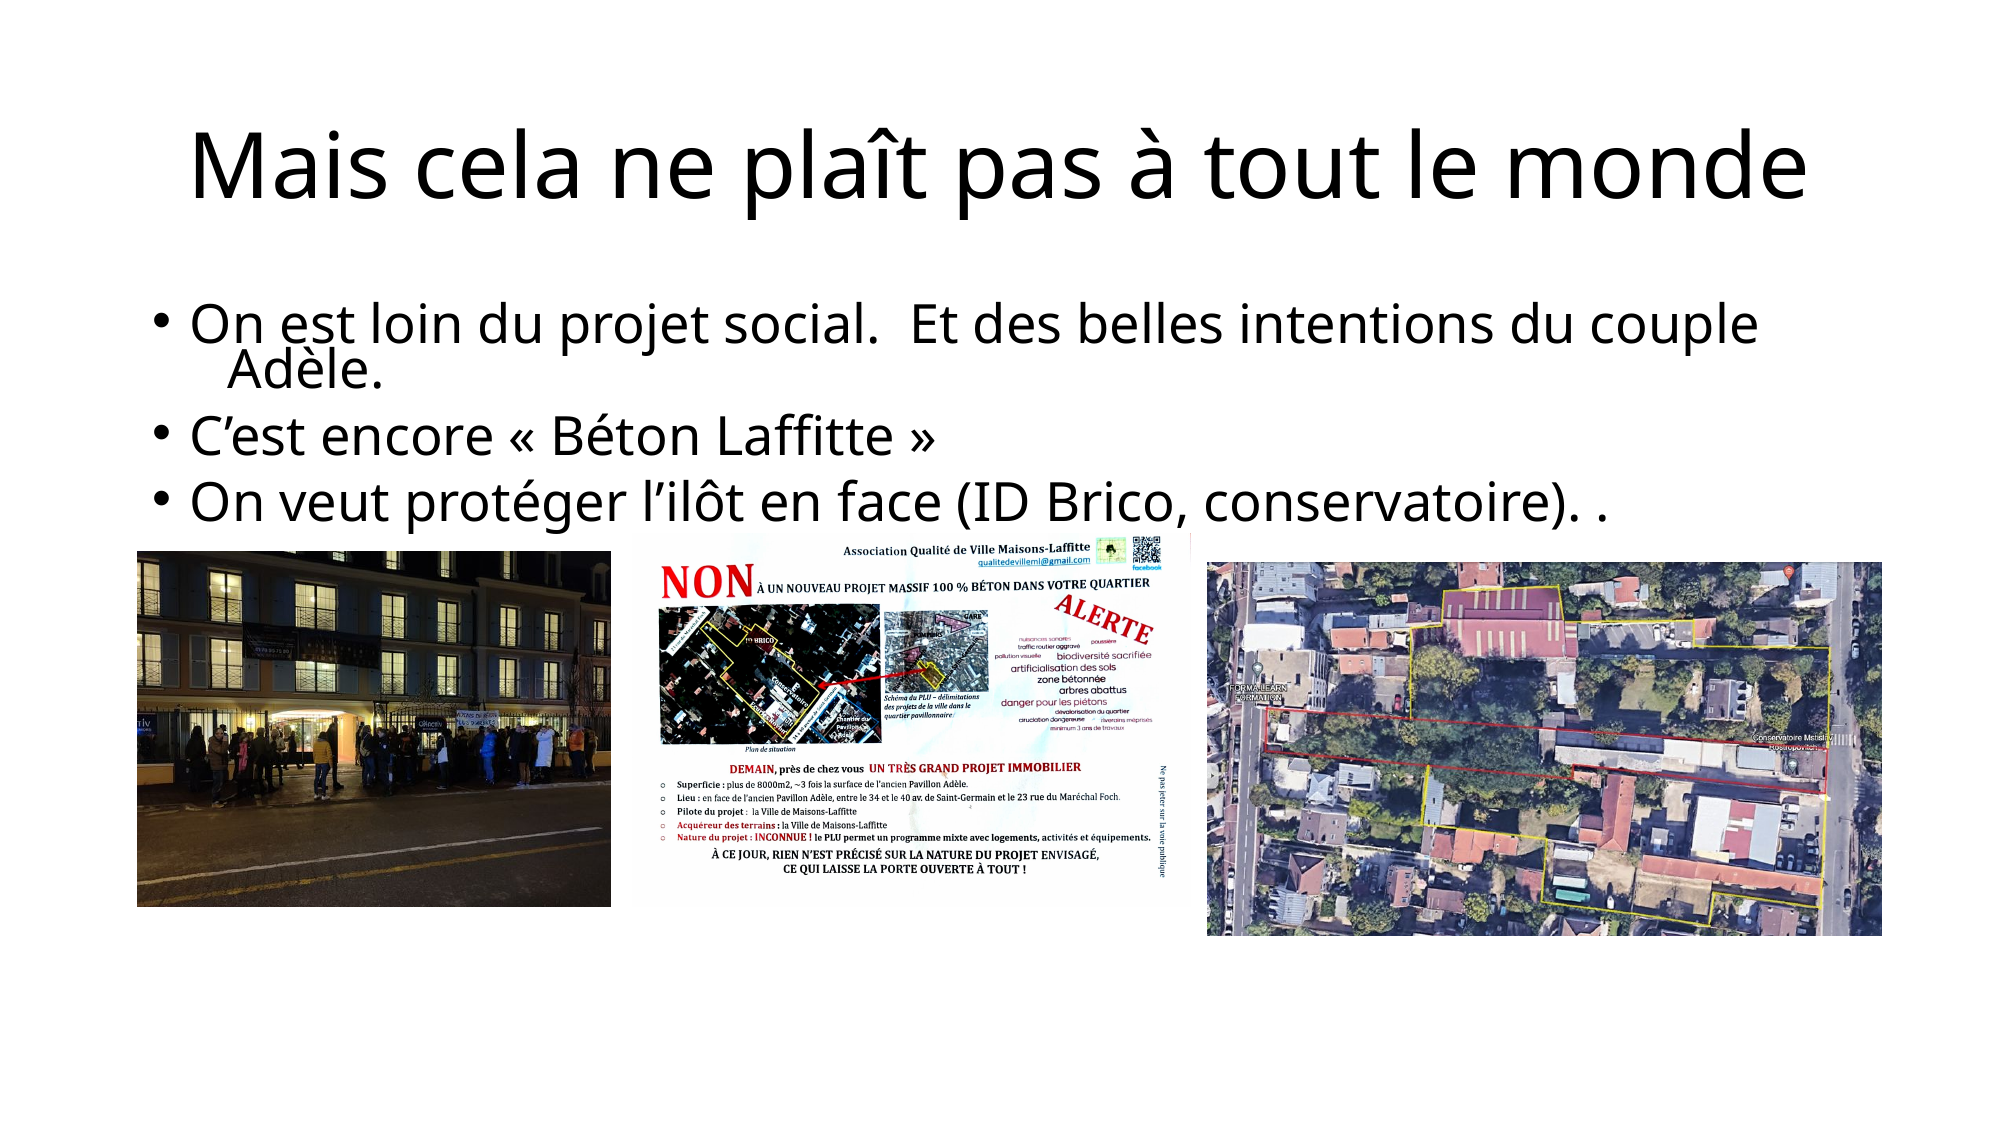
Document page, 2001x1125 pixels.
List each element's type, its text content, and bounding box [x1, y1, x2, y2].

picture [632, 533, 1191, 907]
picture [137, 551, 611, 907]
picture [1207, 562, 1882, 936]
title Mais cela ne plaît pas à tout le monde [137, 59, 1863, 278]
list On est loin du projet social. Et des belles intentions du couple Adèle. C’est encore « Béton Laffitte » On veut protéger l’ilôt en face (ID Brico, conservatoire). . [137, 299, 1863, 1014]
